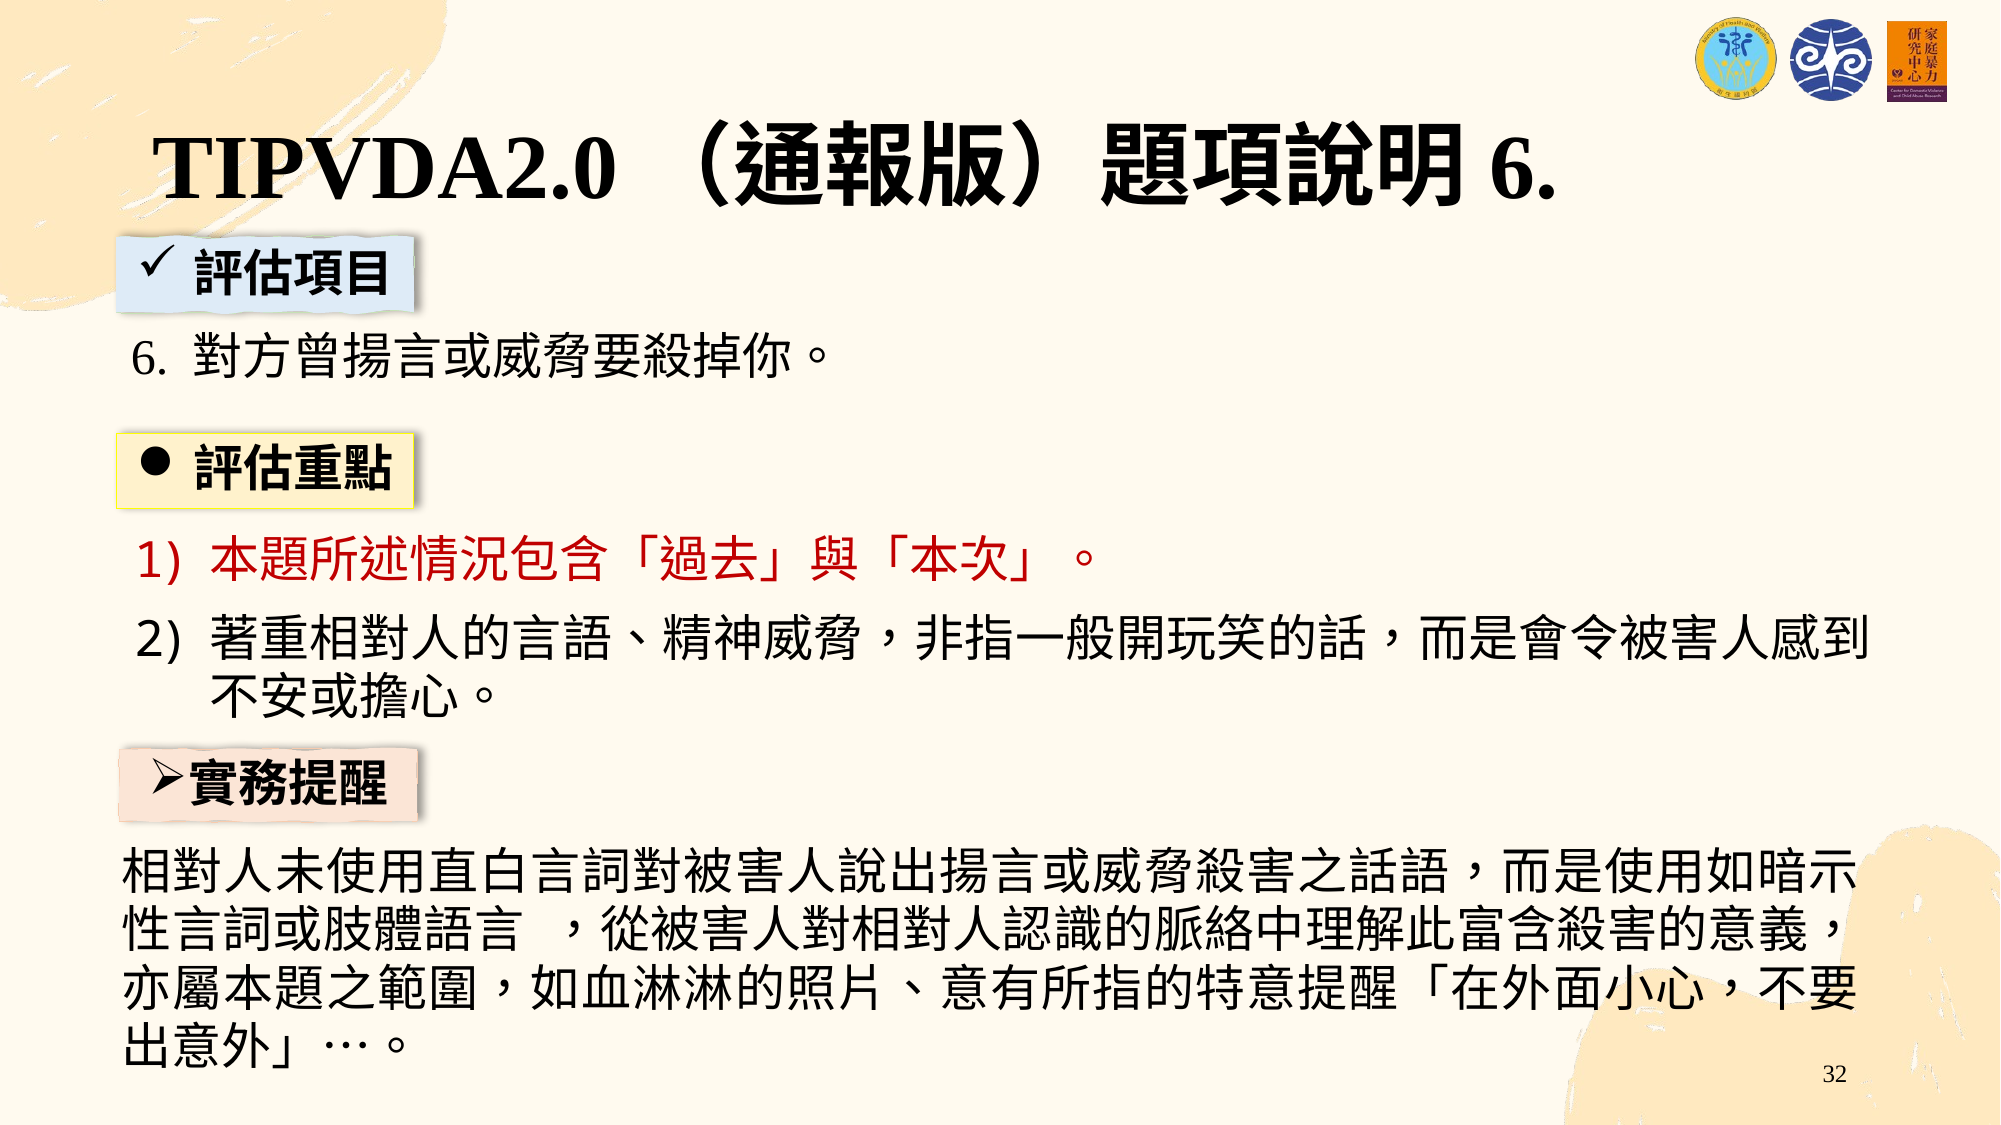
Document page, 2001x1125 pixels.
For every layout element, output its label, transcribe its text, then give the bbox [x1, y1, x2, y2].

text_box 本題所述情況包含「過去」與「本次」。 著重相對人的言語、精神威脅，非指一般開玩笑的話，而是會令被害人感到不安或擔心。 [119, 521, 1886, 593]
text_box 相對人未使用直白言詞對被害人說出揚言或威脅殺害之話語，而是使用如暗示性言詞或肢體語言 ，從被害人對相對人認識的脈絡中理解此富含殺害的意義，亦屬本題之範圍，如血淋淋的照片、意有所指的特意提醒「在外面小心，不要出意外」…。 [106, 833, 1874, 1043]
picture [1486, 799, 2001, 1125]
list 評估重點 [116, 459, 414, 509]
picture [1695, 17, 1947, 102]
picture [0, 0, 485, 354]
title TIPVDA2.0（通報版）題項說明6. [137, 59, 1863, 278]
text_box 評估項目 [115, 235, 415, 315]
text_box 6. 對方曾揚言或威脅要殺掉你。 [116, 318, 1886, 459]
text_box 實務提醒 [119, 747, 418, 823]
